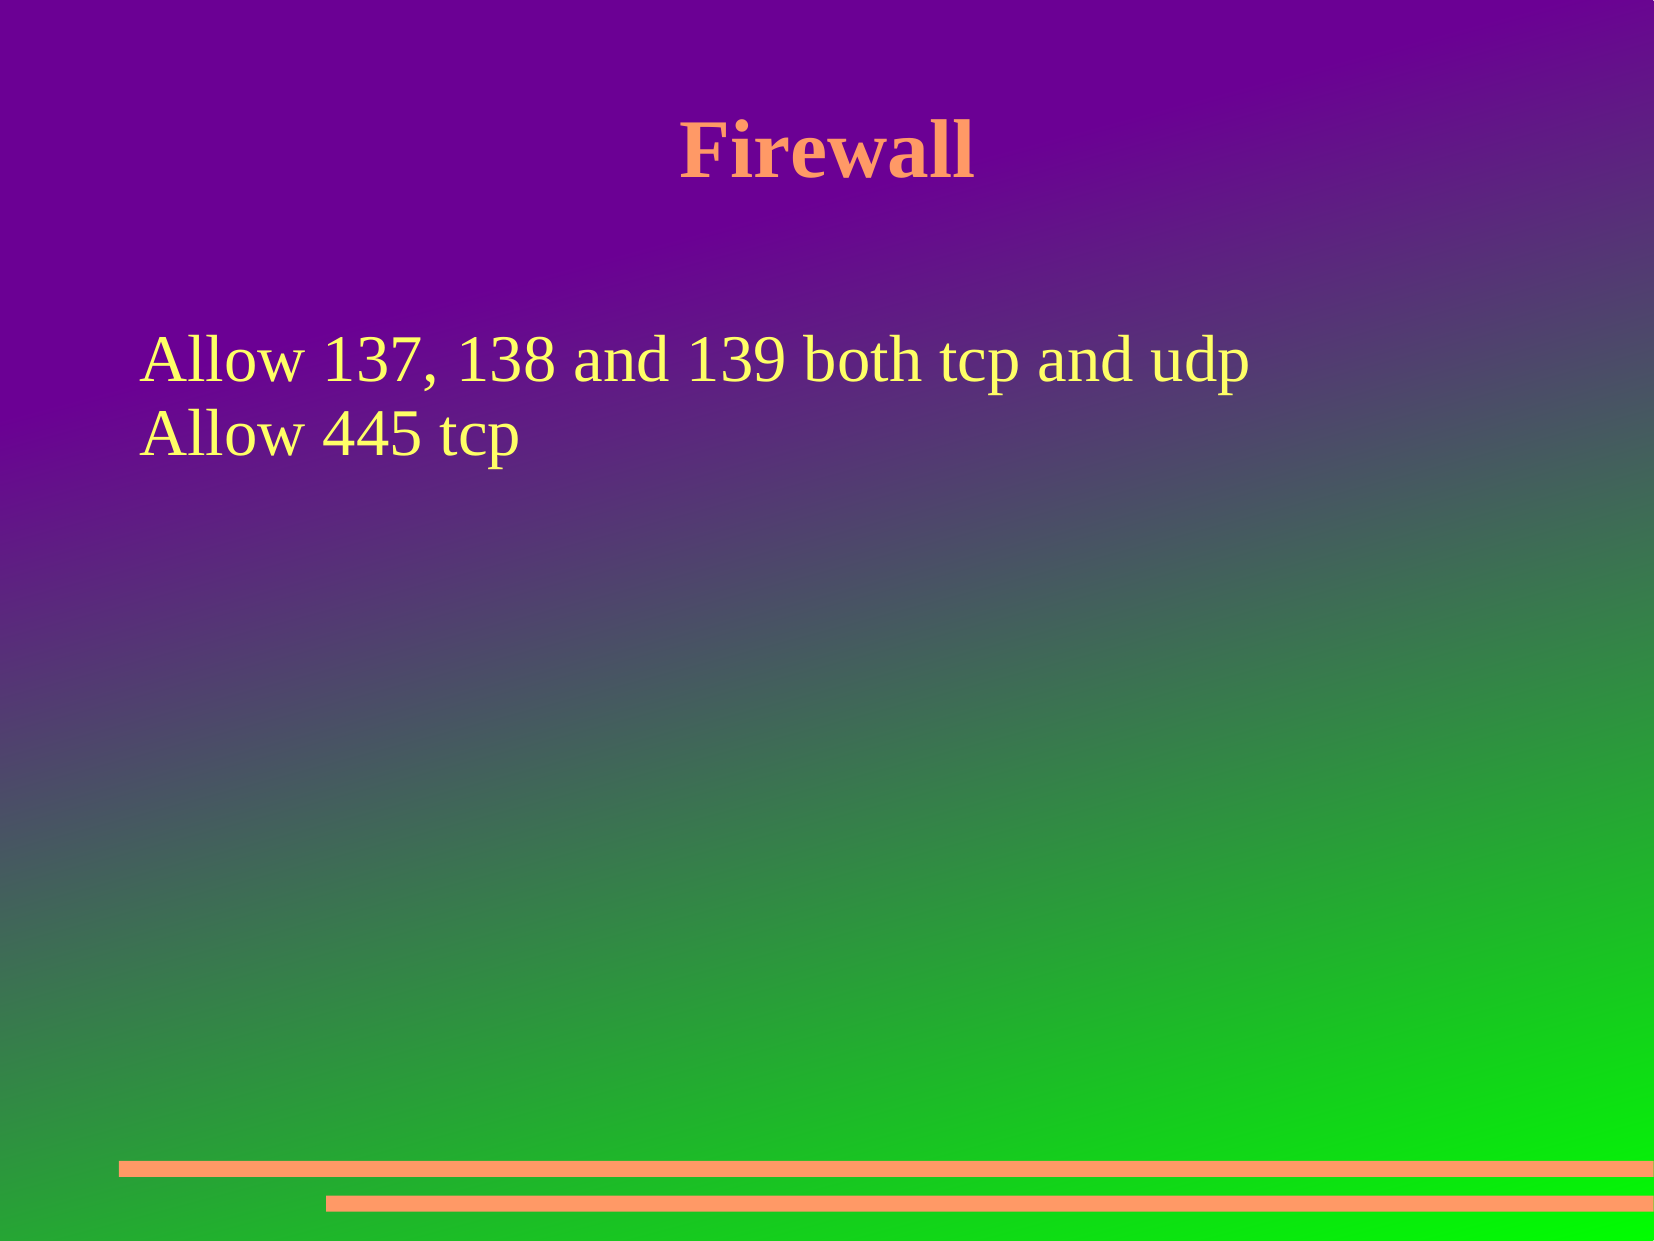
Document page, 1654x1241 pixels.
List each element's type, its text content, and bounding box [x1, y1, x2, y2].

title Firewall [121, 46, 1534, 254]
list Allow 137, 138 and 139 both tcp and udp Allow 445 tcp [121, 322, 1561, 1133]
